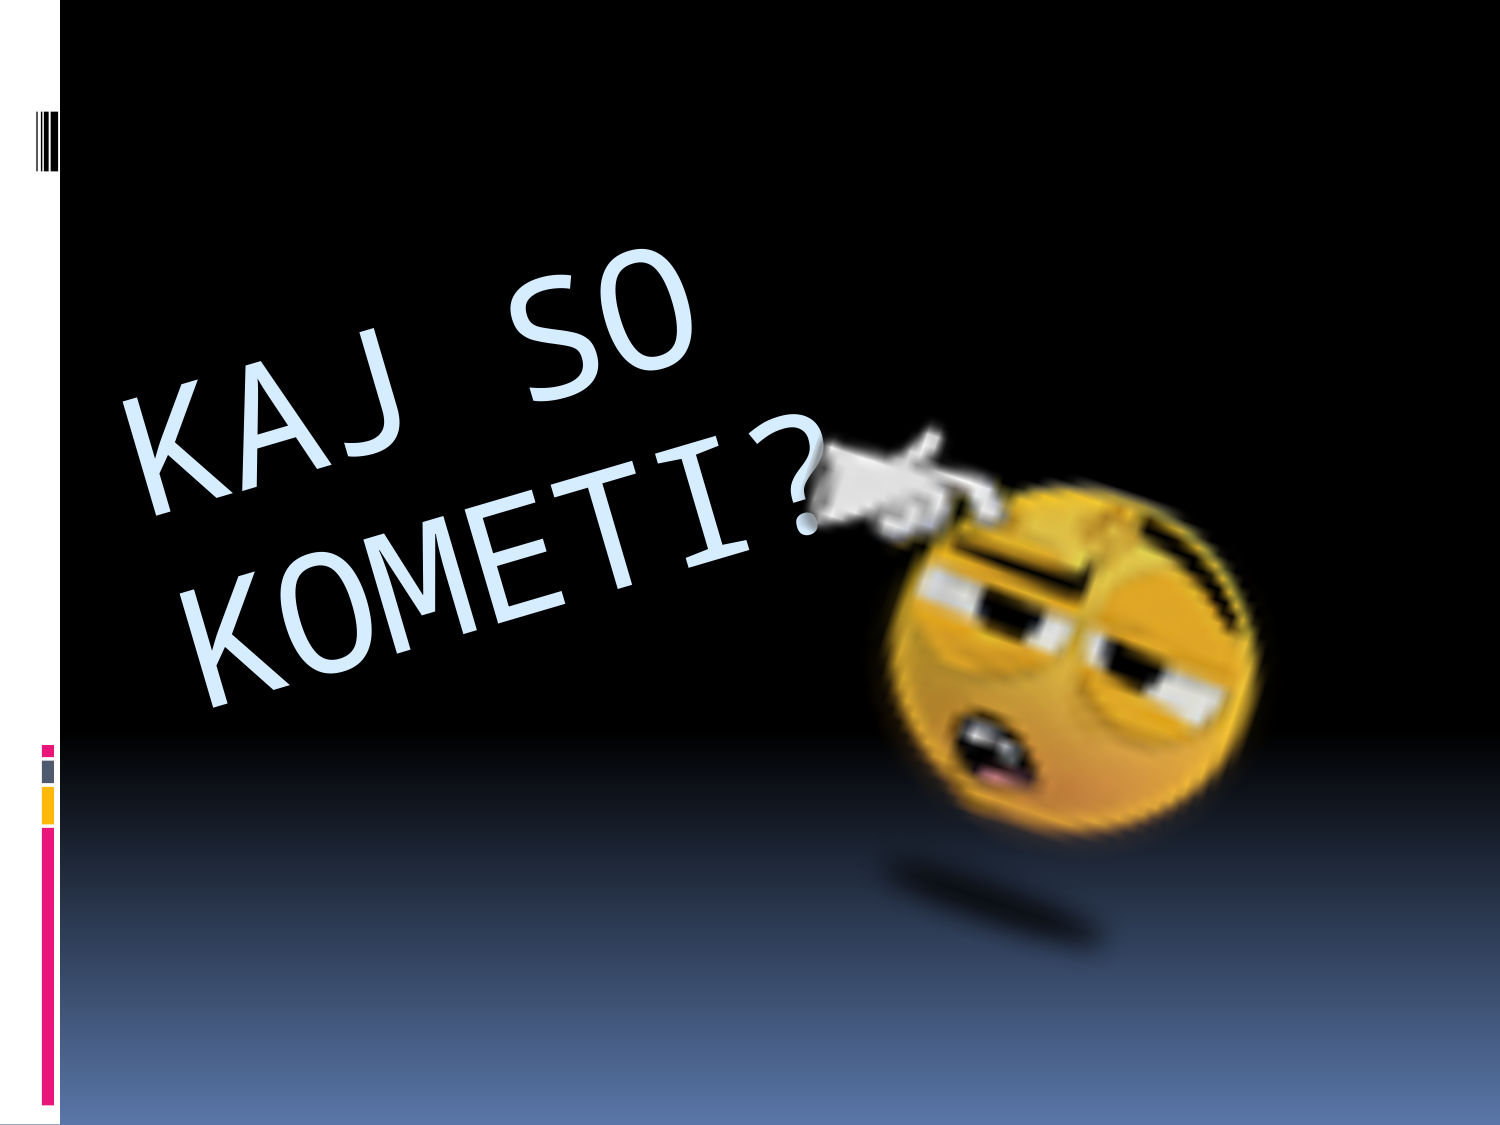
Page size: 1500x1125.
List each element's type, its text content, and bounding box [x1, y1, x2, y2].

title KAJ SO KOMETI? [81, 0, 1399, 724]
picture [679, 375, 1352, 1020]
